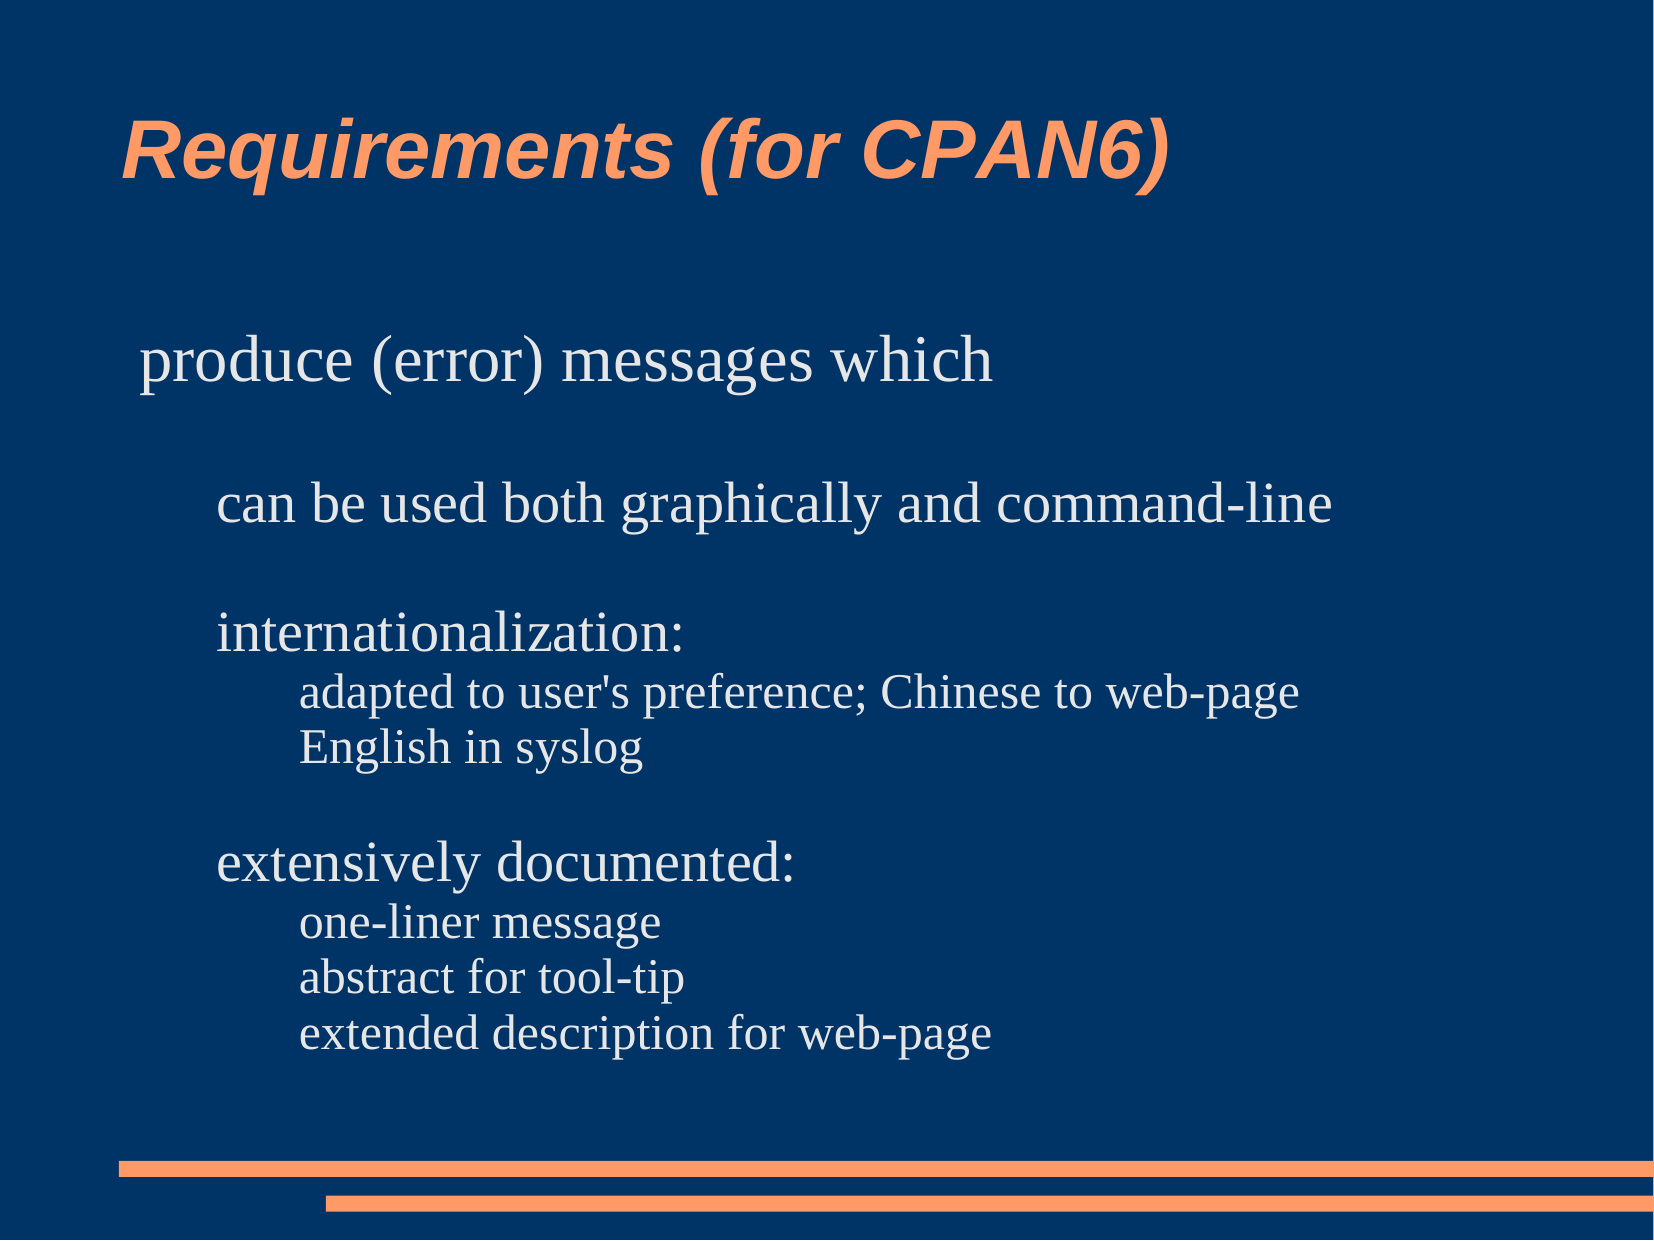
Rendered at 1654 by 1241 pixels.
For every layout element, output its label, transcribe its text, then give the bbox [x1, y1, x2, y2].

list produce (error) messages which can be used both graphically and command-line internationalization: adapted to user's preference; Chinese to web-page English in syslog extensively documented: one-liner message abstract for tool-tip extended description for web-page [121, 322, 1561, 1133]
title Requirements (for CPAN6) [121, 46, 1534, 254]
